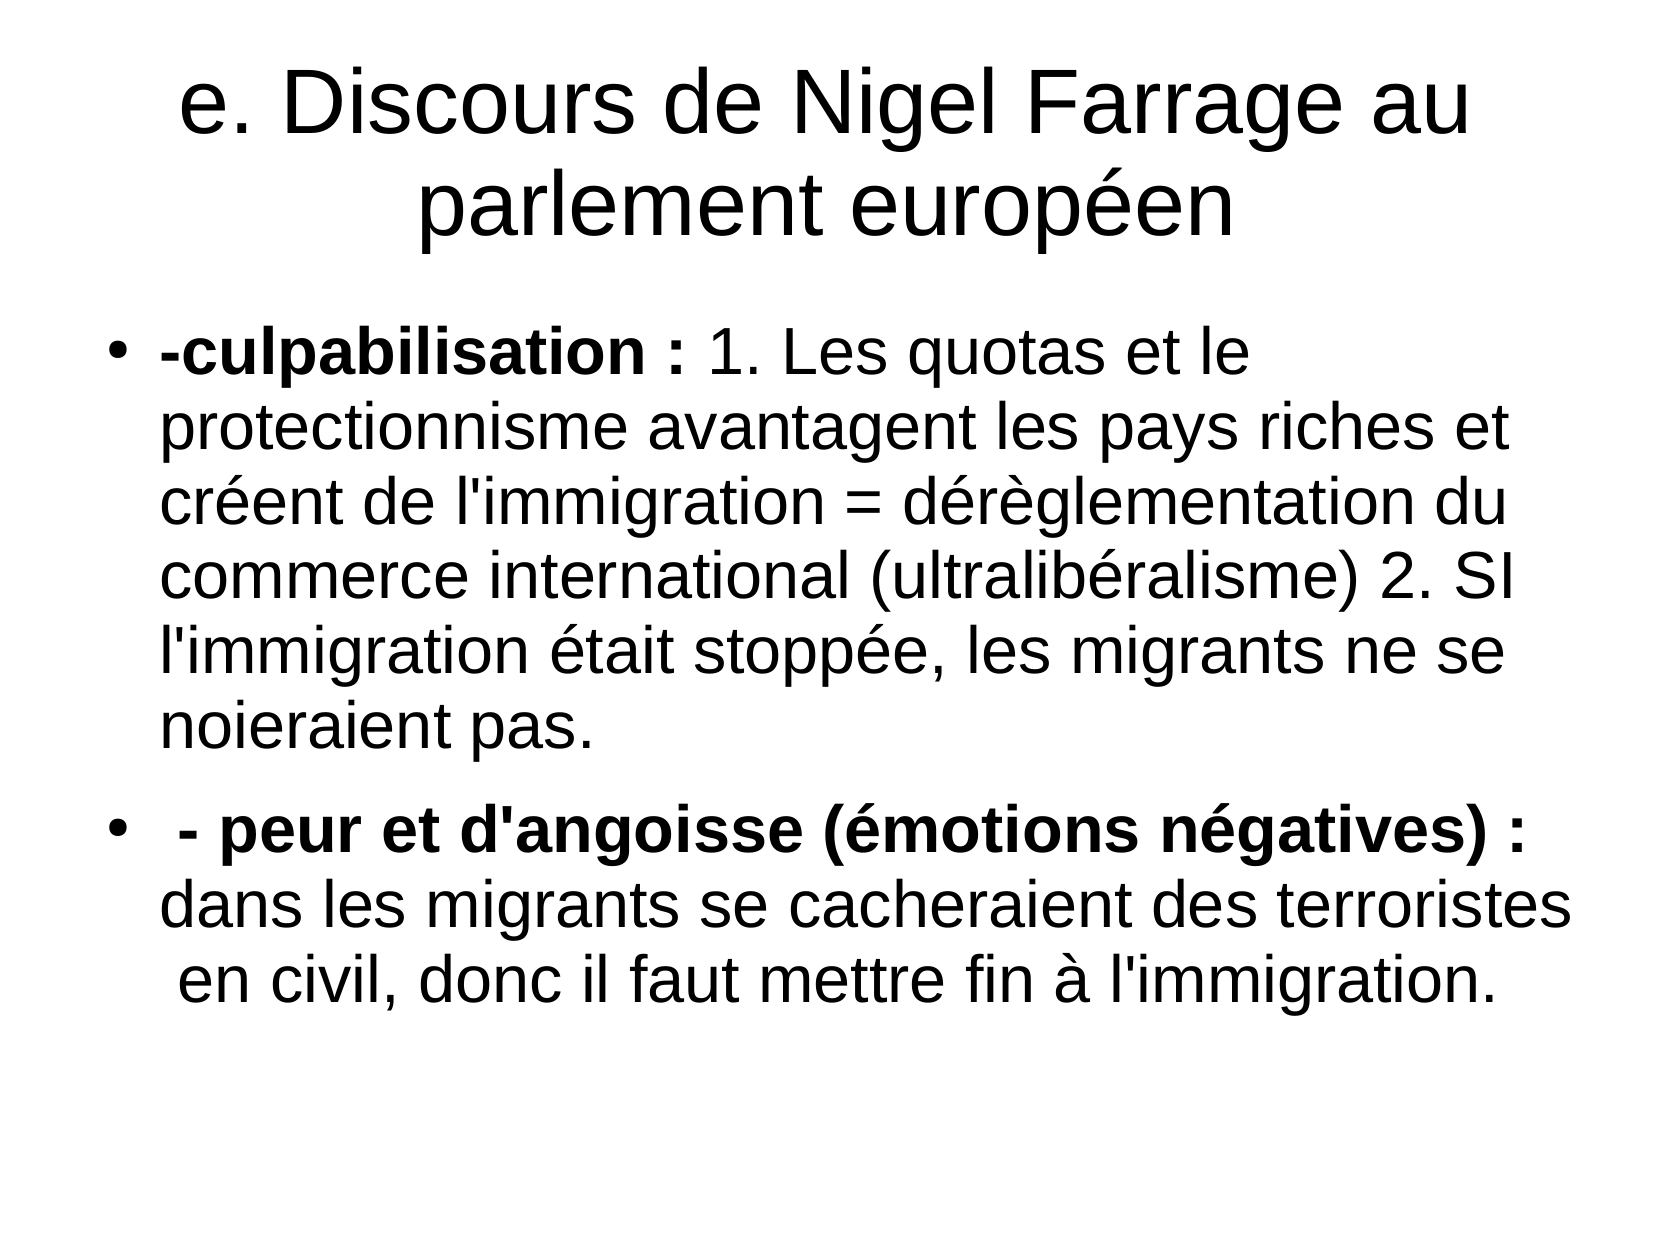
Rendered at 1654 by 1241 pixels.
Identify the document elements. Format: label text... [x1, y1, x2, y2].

list -culpabilisation : 1. Les quotas et le protectionnisme avantagent les pays riches et créent de l'immigration = dérèglementation du commerce international (ultralibéralisme) 2. SI l'immigration était stoppée, les migrants ne se noieraient pas. - peur et d'angoisse (émotions négatives) : dans les migrants se cacheraient des terroristes en civil, donc il faut mettre fin à l'immigration. [88, 314, 1577, 1034]
title e. Discours de Nigel Farrage au parlement européen [82, 49, 1571, 257]
